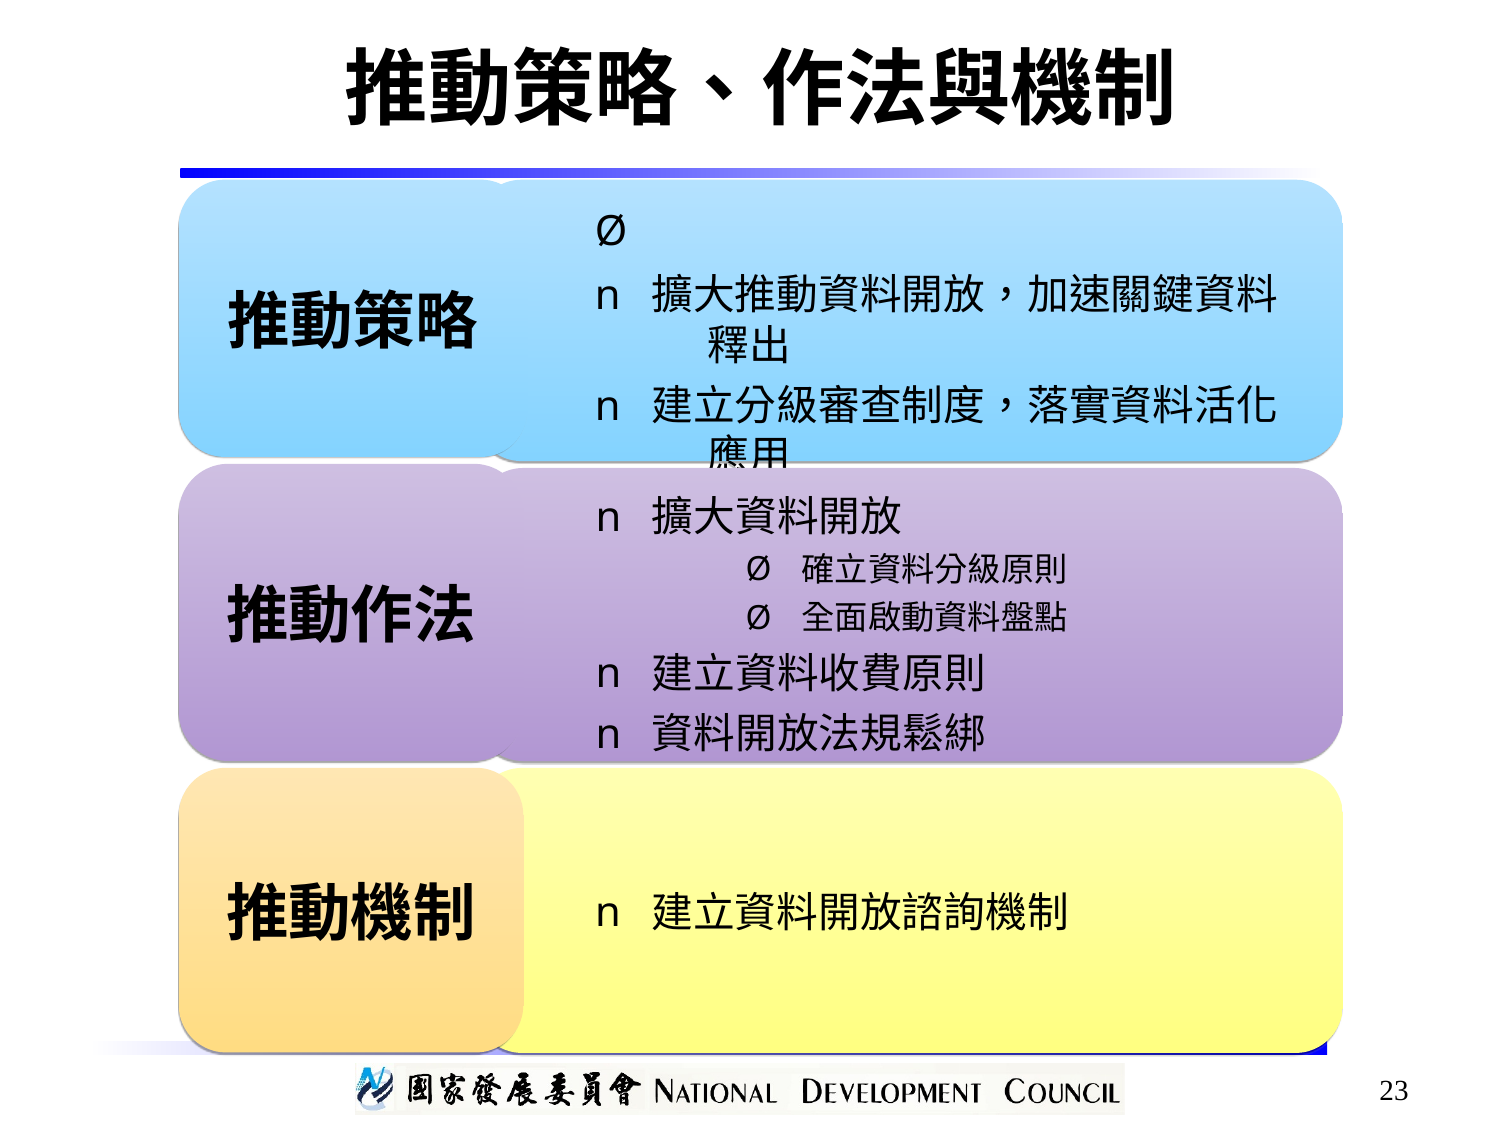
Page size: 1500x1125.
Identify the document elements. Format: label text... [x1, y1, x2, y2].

text_box 擴大資料開放 確立資料分級原則 全面啟動資料盤點 建立資料收費原則 資料開放法規鬆綁 [500, 467, 1343, 762]
text_box 建立資料開放諮詢機制 [499, 767, 1343, 1053]
text_box 23 [1364, 1067, 1490, 1104]
text_box 推動作法 [178, 463, 524, 761]
text_box 推動策略 [178, 179, 528, 457]
text_box 推動策略、作法與機制 [123, 28, 1399, 173]
text_box 推動機制 [178, 767, 524, 1053]
text_box 擴大推動資料開放，加速關鍵資料釋出 建立分級審查制度，落實資料活化應用 推動法規鬆綁，健全資料開放法制環境 [498, 179, 1343, 462]
